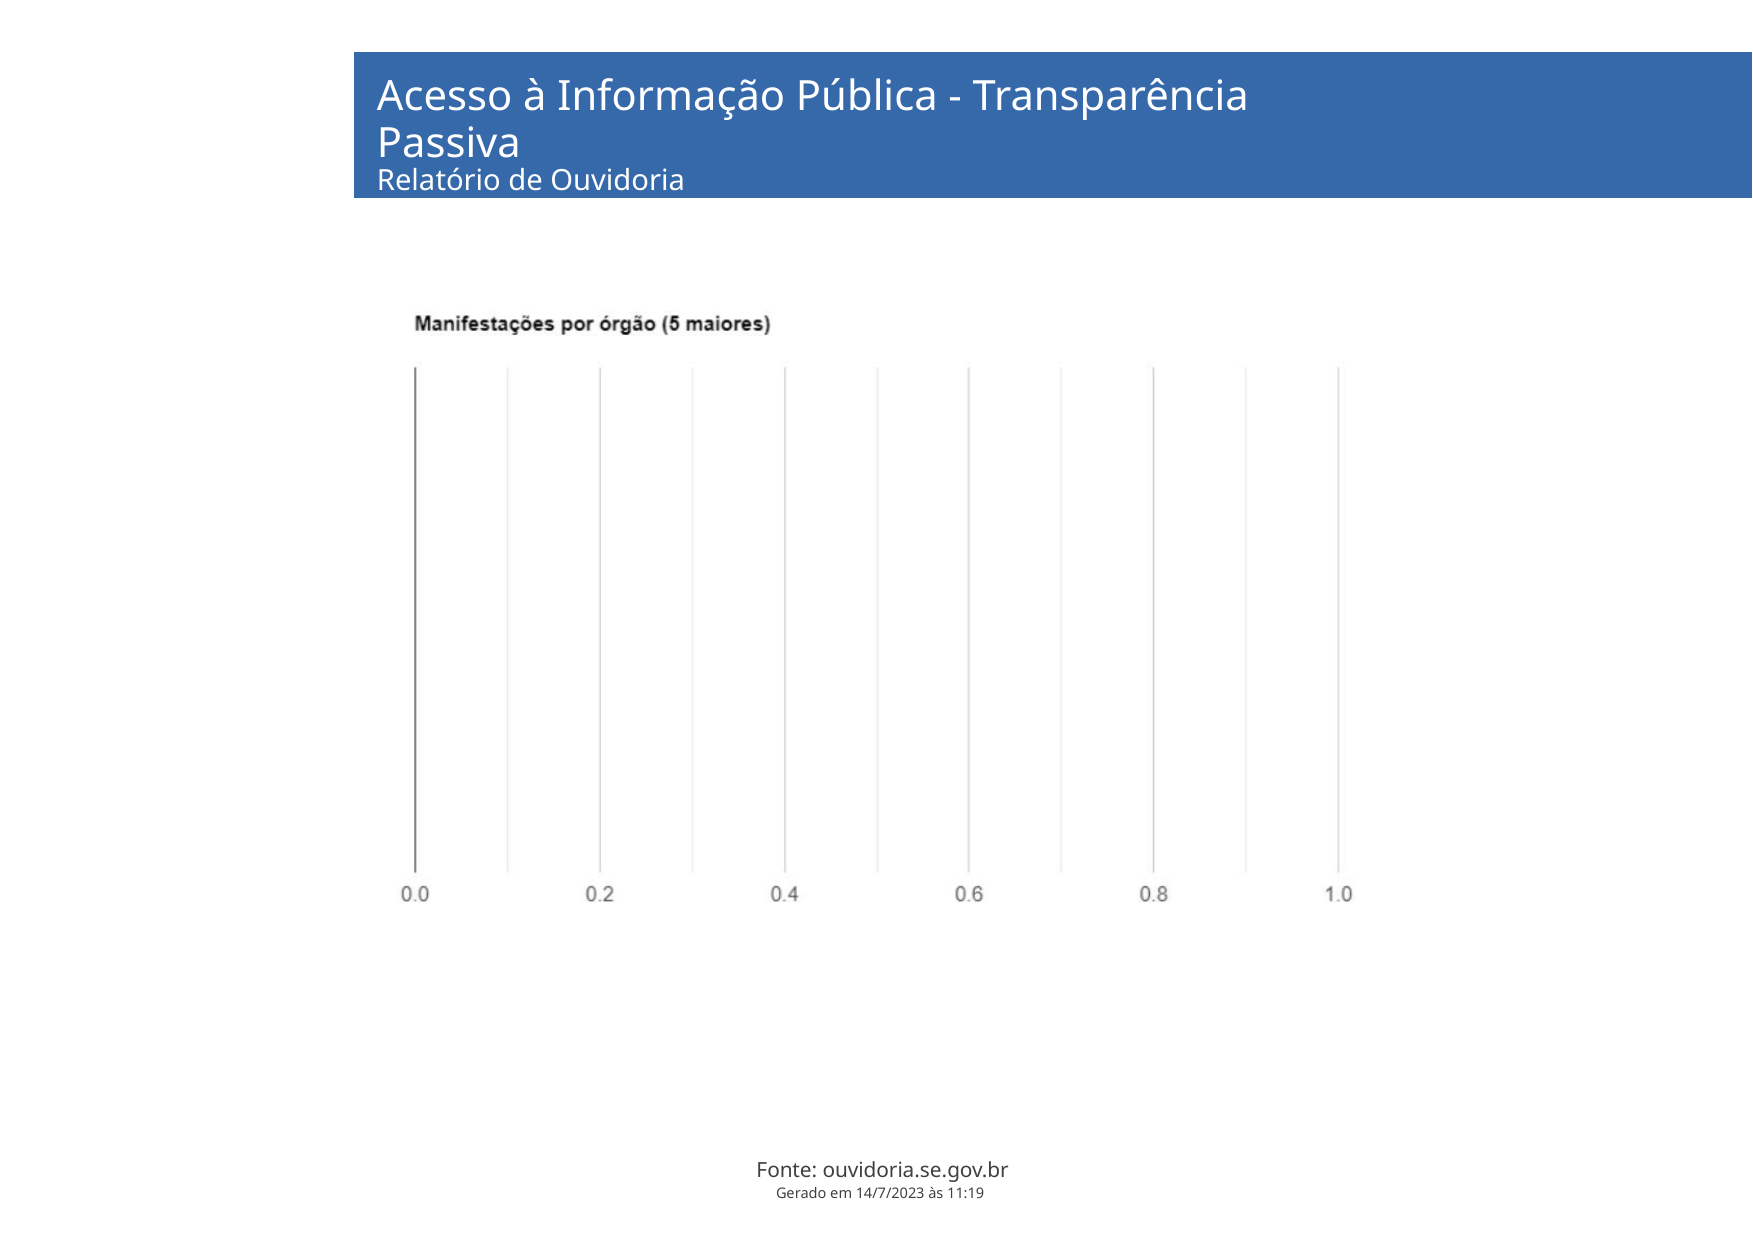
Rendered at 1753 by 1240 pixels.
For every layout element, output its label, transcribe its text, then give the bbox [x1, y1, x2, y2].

text_box Acesso à Informação Pública - Transparência Passiva Relatório de Ouvidoria SETUR - Janeiro a Janeiro de 2023 [376, 72, 1403, 228]
text_box [354, 52, 1752, 198]
text_box [155, 211, 1599, 1028]
text_box Fonte: ouvidoria.se.gov.br Gerado em 14/7/2023 às 11:19 [756, 1158, 1023, 1202]
